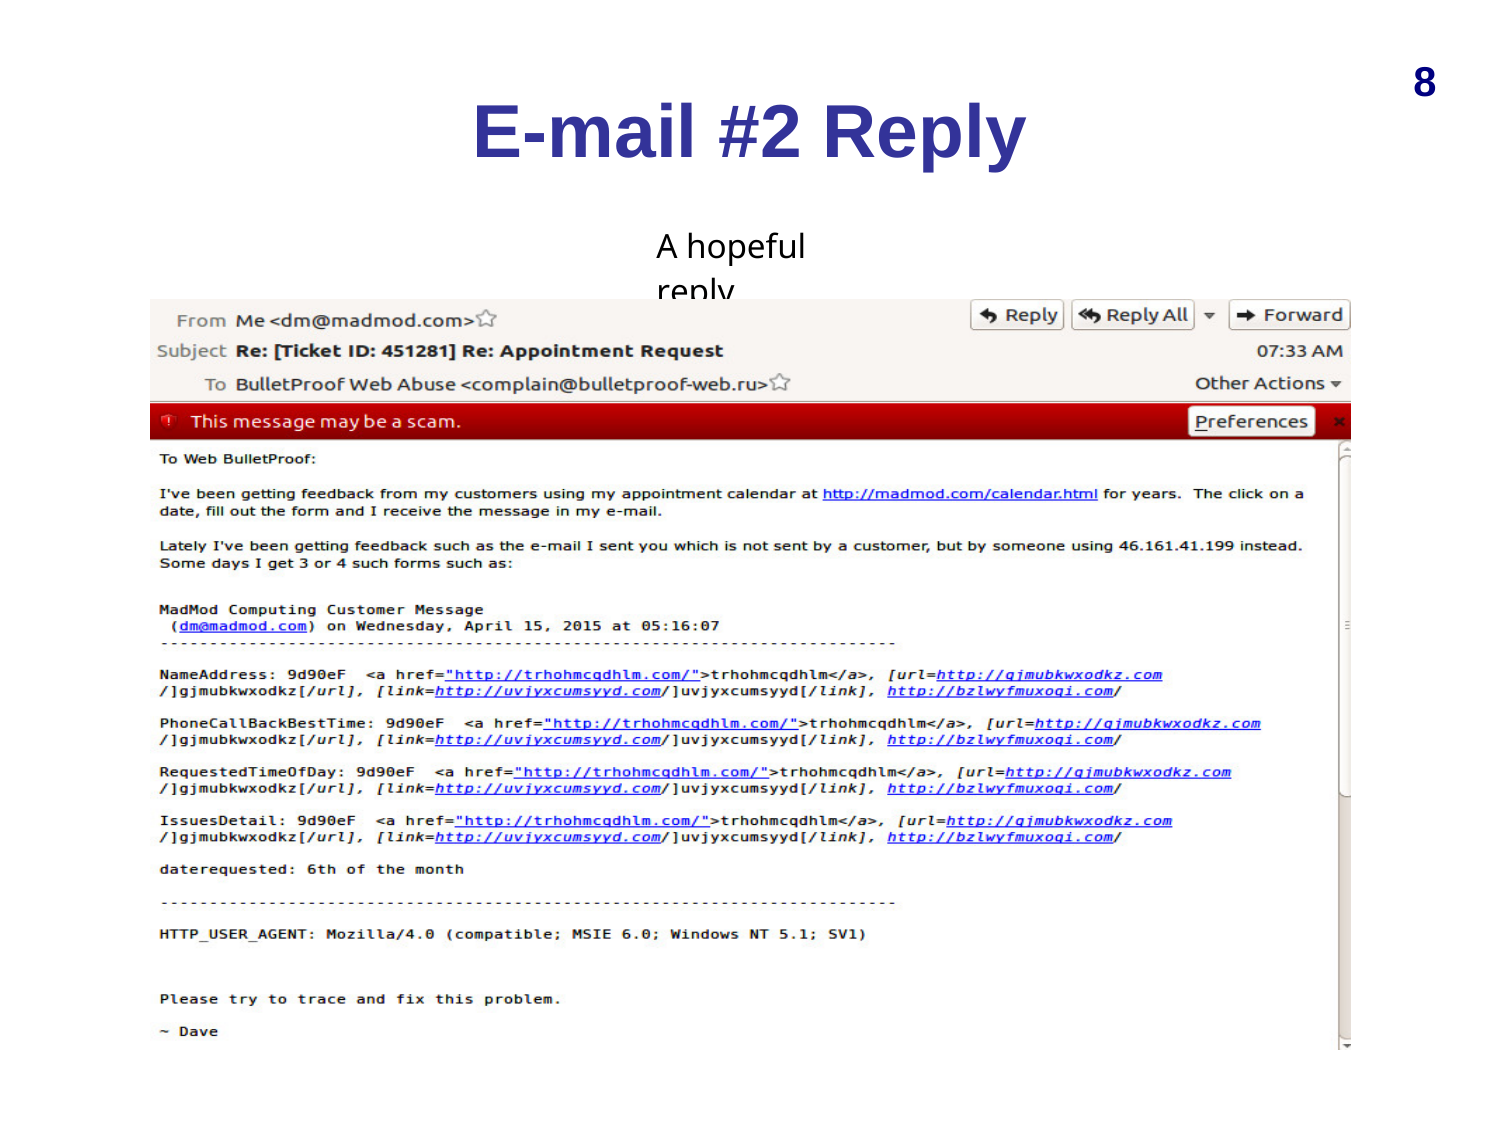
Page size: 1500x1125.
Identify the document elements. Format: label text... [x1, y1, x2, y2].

title E-mail #2 Reply [75, 37, 1426, 226]
list A hopeful reply. [600, 222, 901, 263]
picture [150, 299, 1351, 1051]
text_box 8 [1387, 47, 1463, 113]
